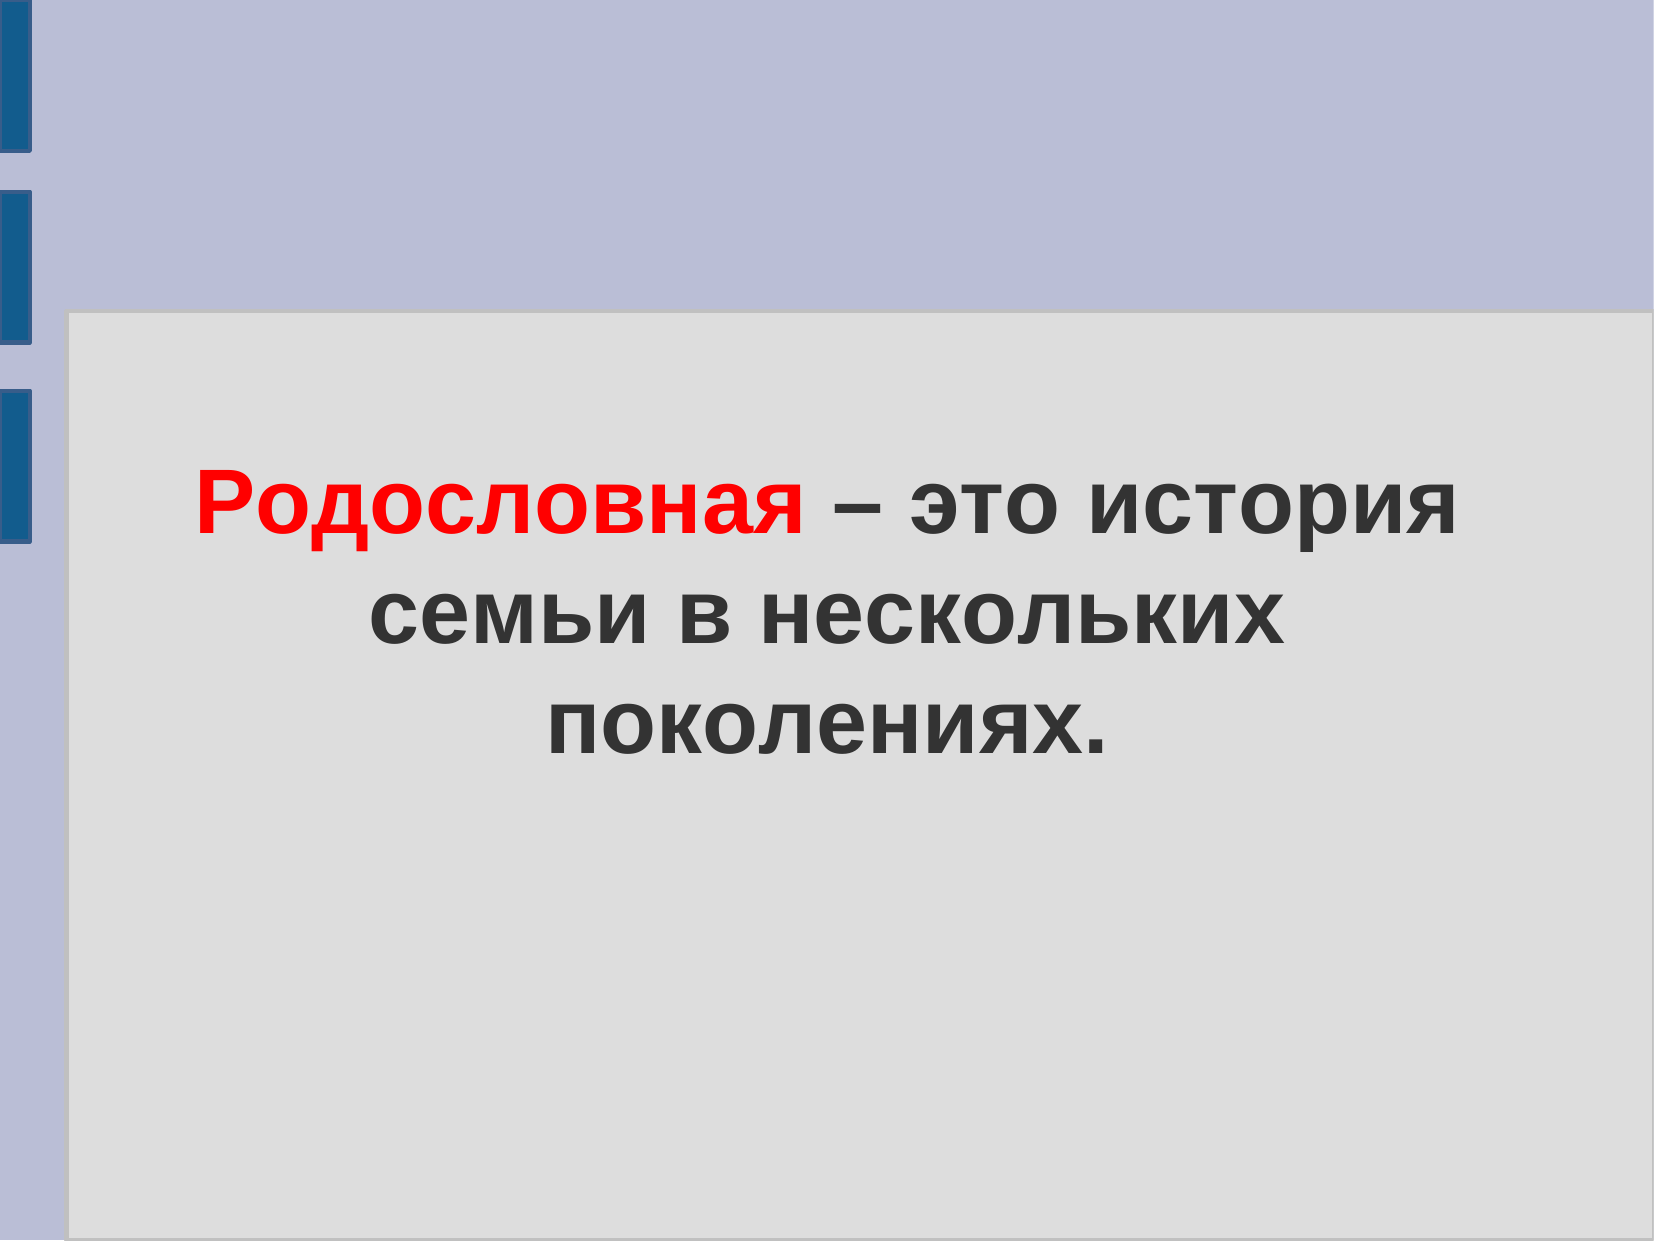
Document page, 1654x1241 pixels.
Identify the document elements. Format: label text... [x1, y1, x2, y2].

title Родословная – это история семьи в нескольких поколениях. [121, 91, 1534, 1123]
